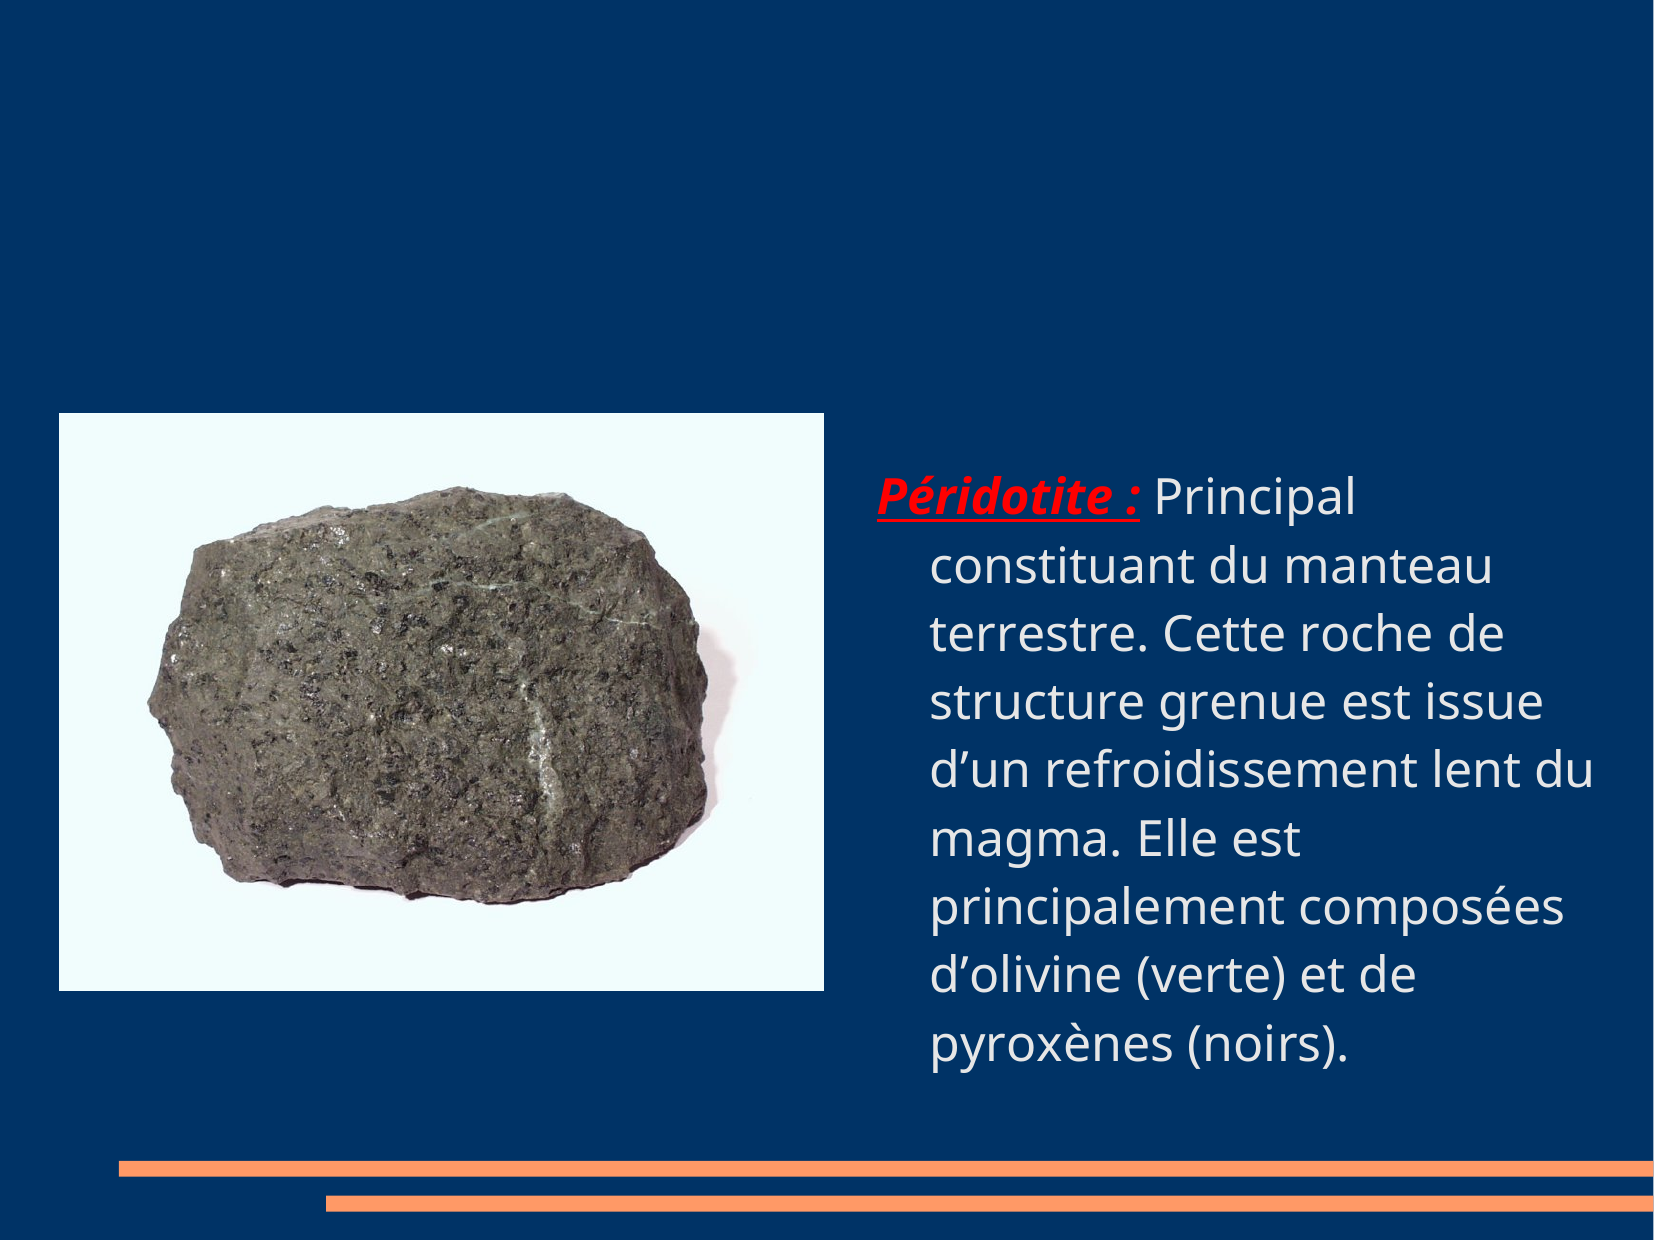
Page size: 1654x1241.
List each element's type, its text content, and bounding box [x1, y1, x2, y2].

list Péridotite : Principal constituant du manteau terrestre. Cette roche de structure grenue est issue d’un refroidissement lent du magma. Elle est principalement composées d’olivine (verte) et de pyroxènes (noirs). [858, 265, 1625, 1132]
picture [59, 413, 824, 991]
